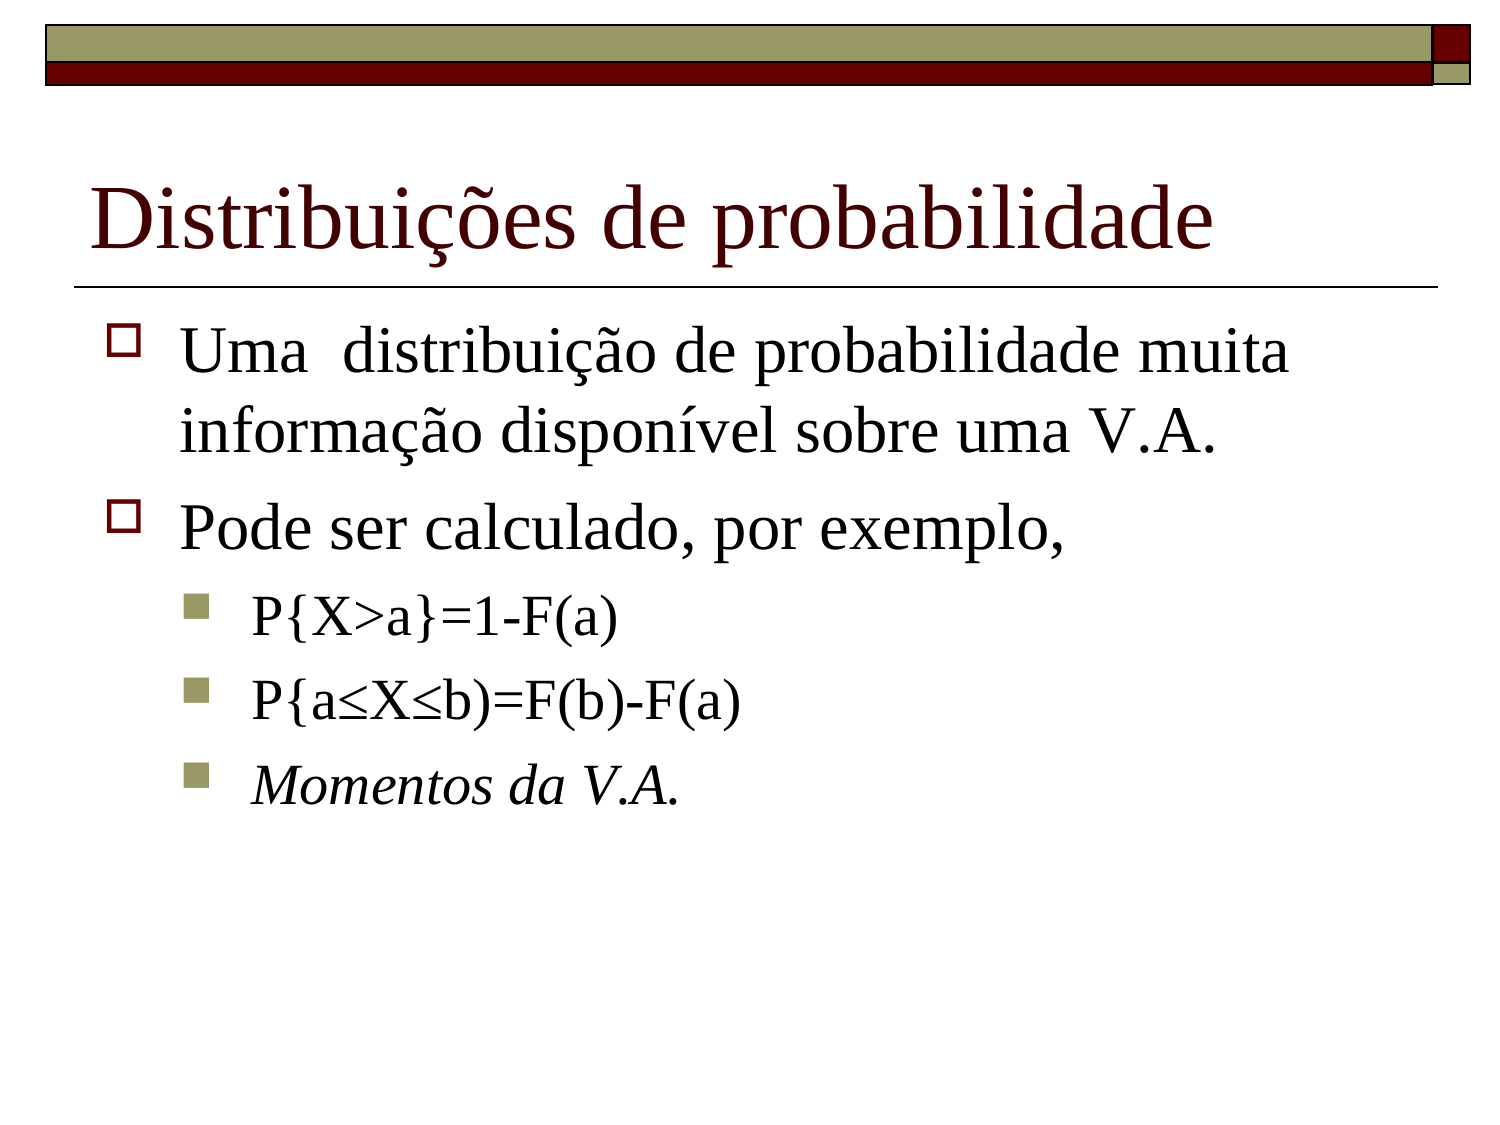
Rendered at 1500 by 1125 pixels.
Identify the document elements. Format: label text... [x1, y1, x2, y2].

list Uma distribuição de probabilidade muita informação disponível sobre uma V.A. Pode ser calculado, por exemplo, P{X>a}=1-F(a) P{a≤X≤b)=F(b)-F(a) Momentos da V.A. [88, 298, 1439, 1004]
title Distribuições de probabilidade [75, 87, 1426, 275]
